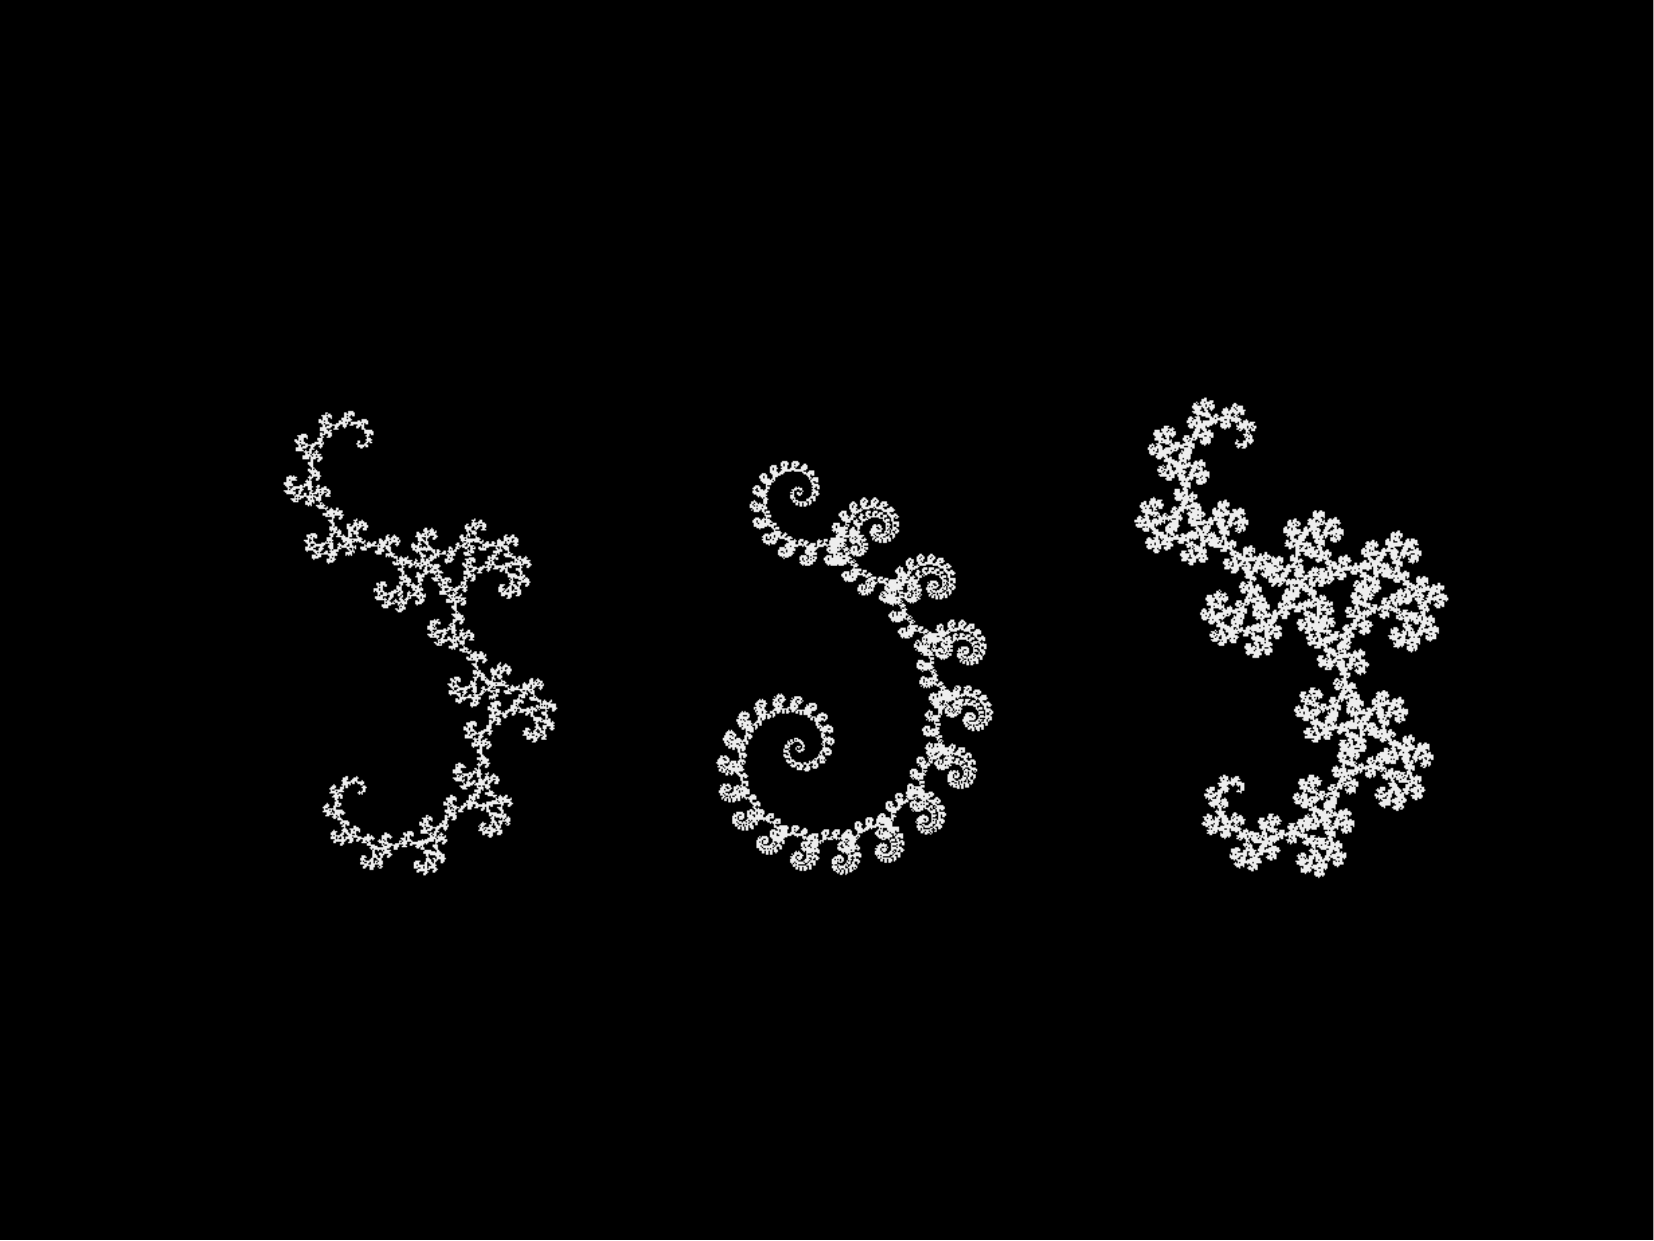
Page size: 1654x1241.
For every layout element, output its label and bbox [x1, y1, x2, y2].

picture [257, 387, 579, 897]
picture [692, 441, 1015, 898]
picture [1109, 383, 1474, 893]
